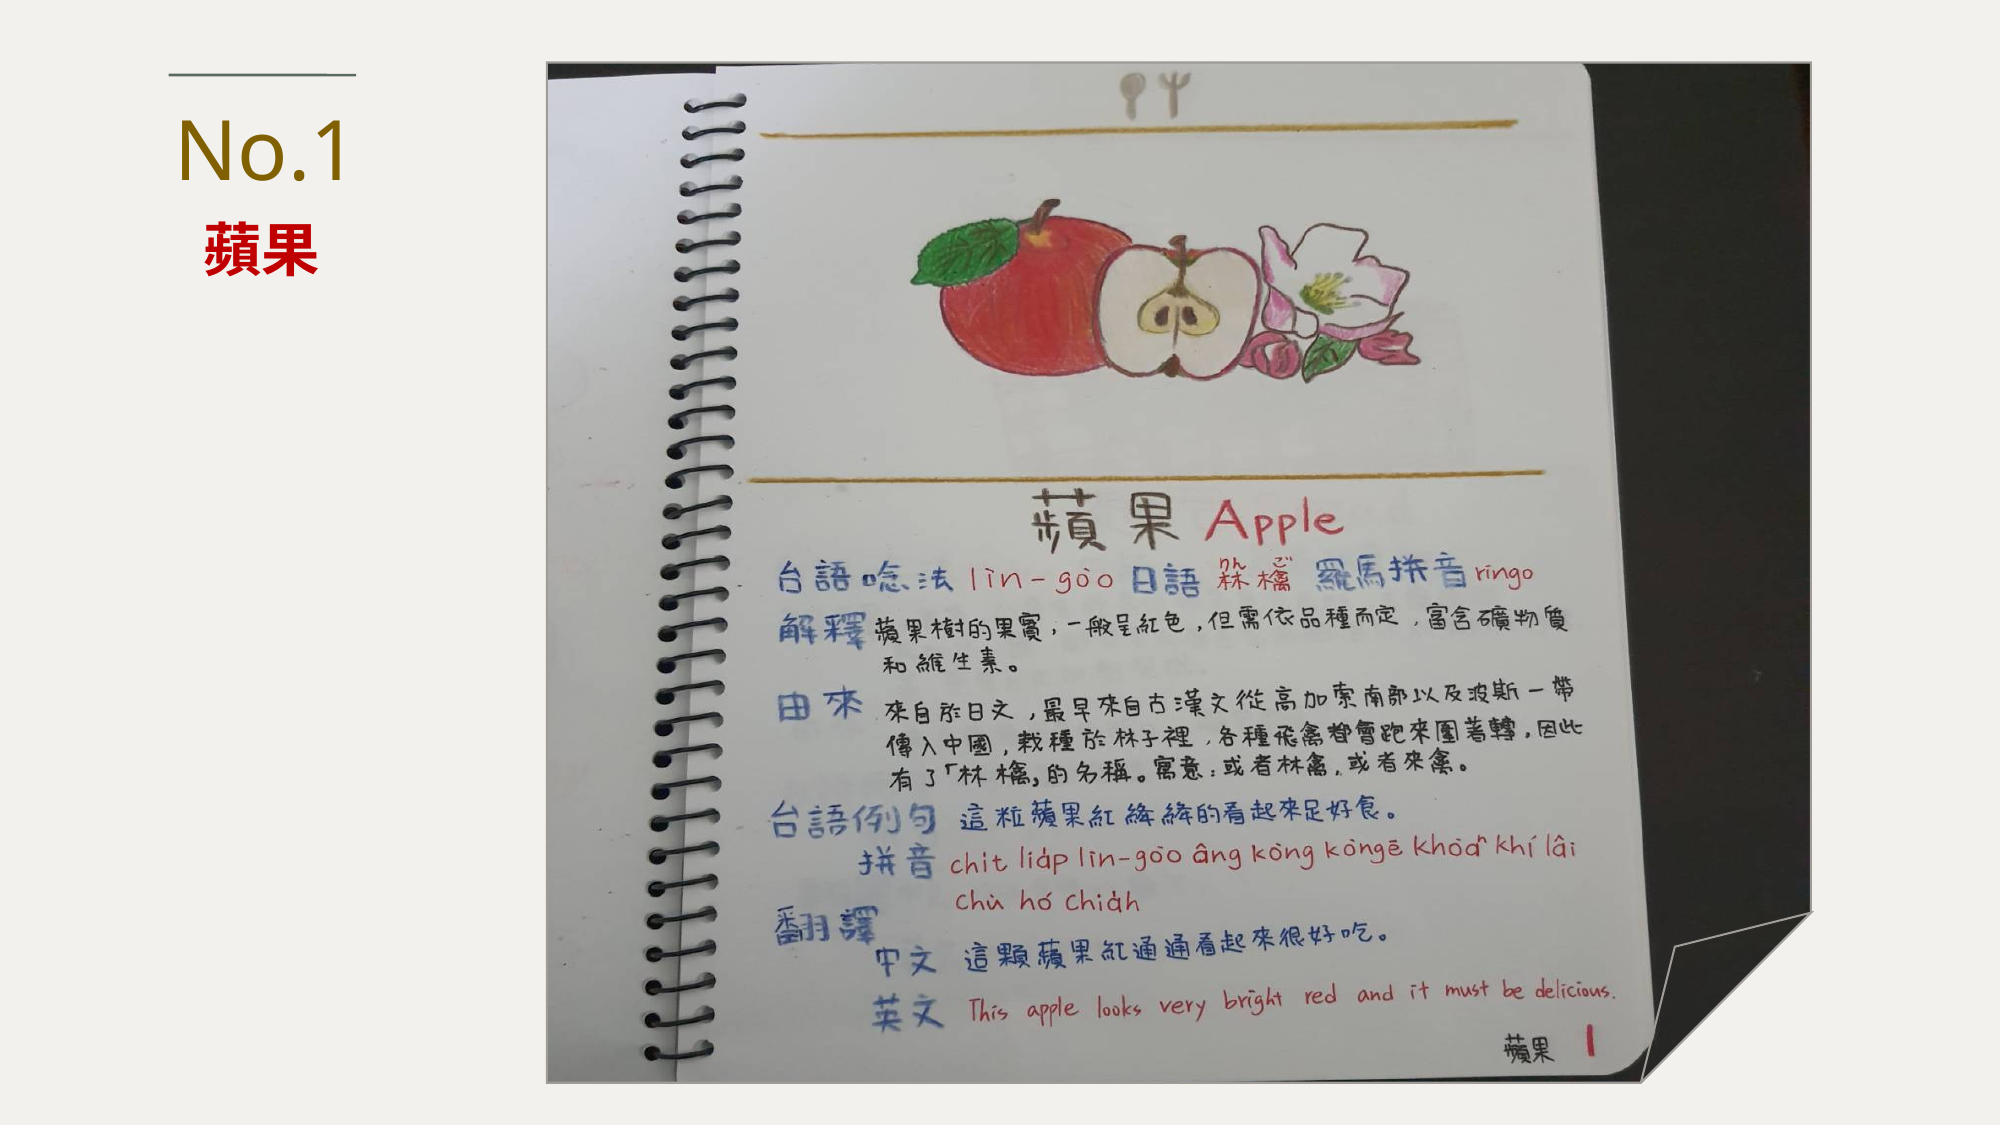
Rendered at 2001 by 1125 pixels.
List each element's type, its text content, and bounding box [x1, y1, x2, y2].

text_box No.1 [159, 90, 524, 205]
text_box 蘋果 [188, 206, 431, 291]
text_box [546, 62, 1811, 1083]
